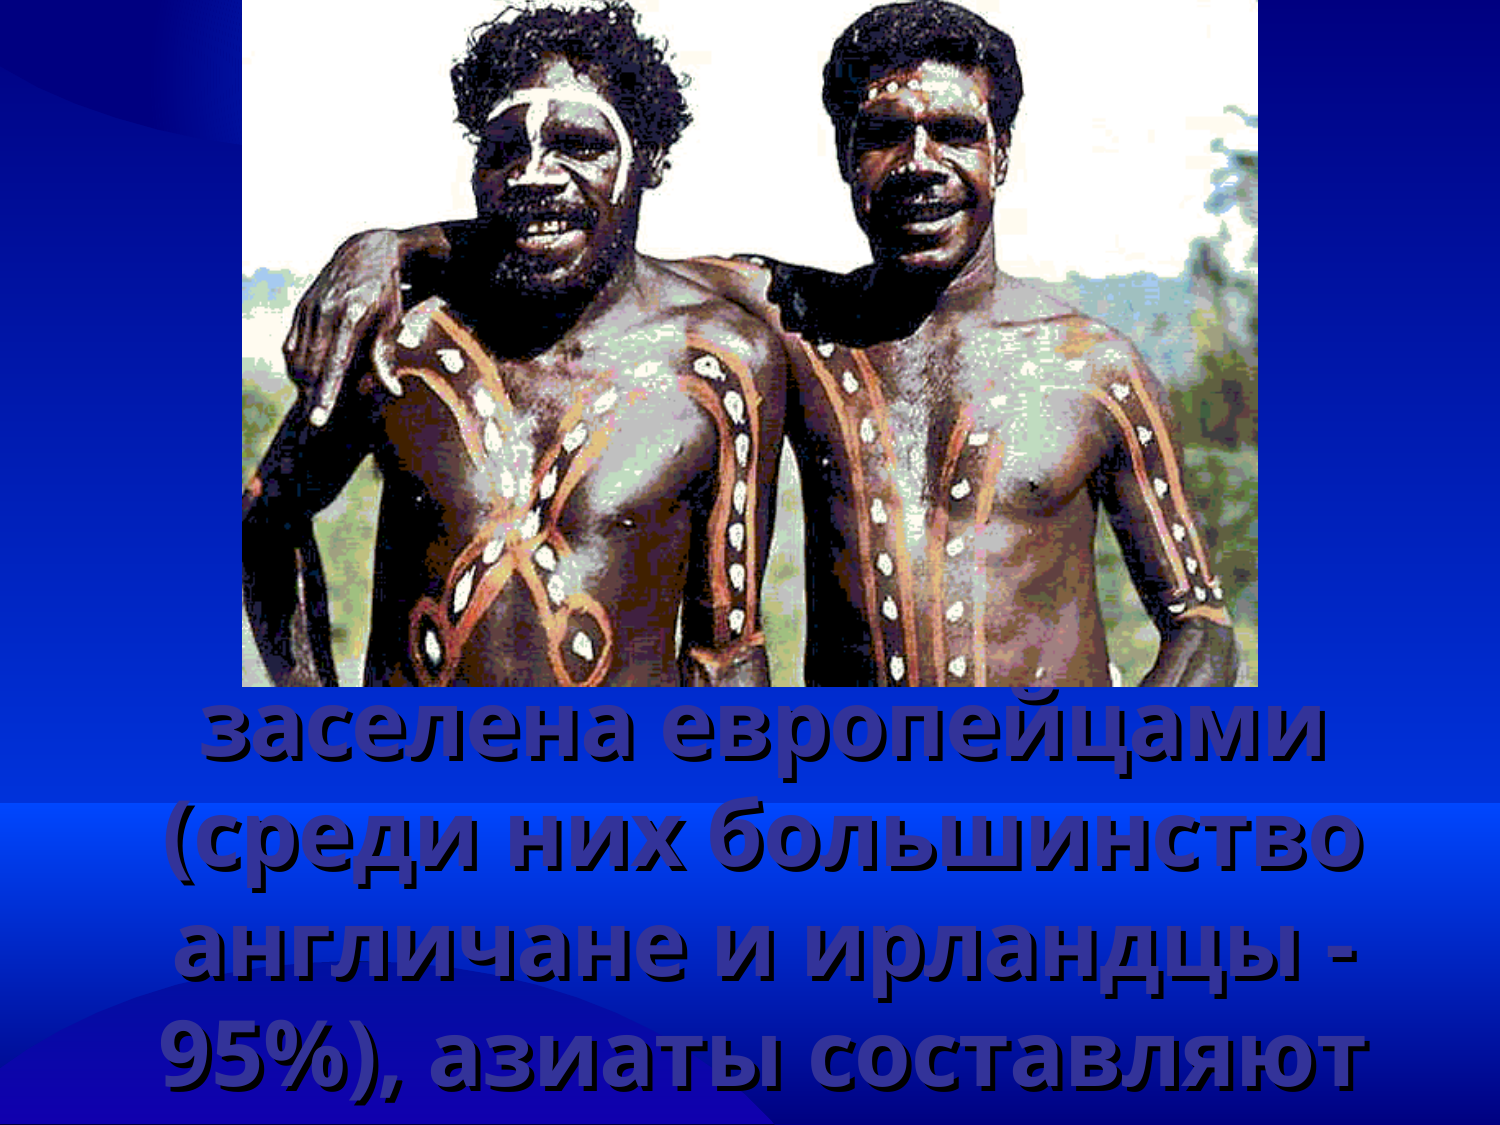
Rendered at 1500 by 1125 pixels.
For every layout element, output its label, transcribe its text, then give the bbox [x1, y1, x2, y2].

text_box [242, 0, 1258, 687]
title В основном страна заселена европейцами (среди них большинство англичане и ирландцы - 95%), азиаты составляют 4%, аборигены - 1%. [88, 657, 1439, 1125]
